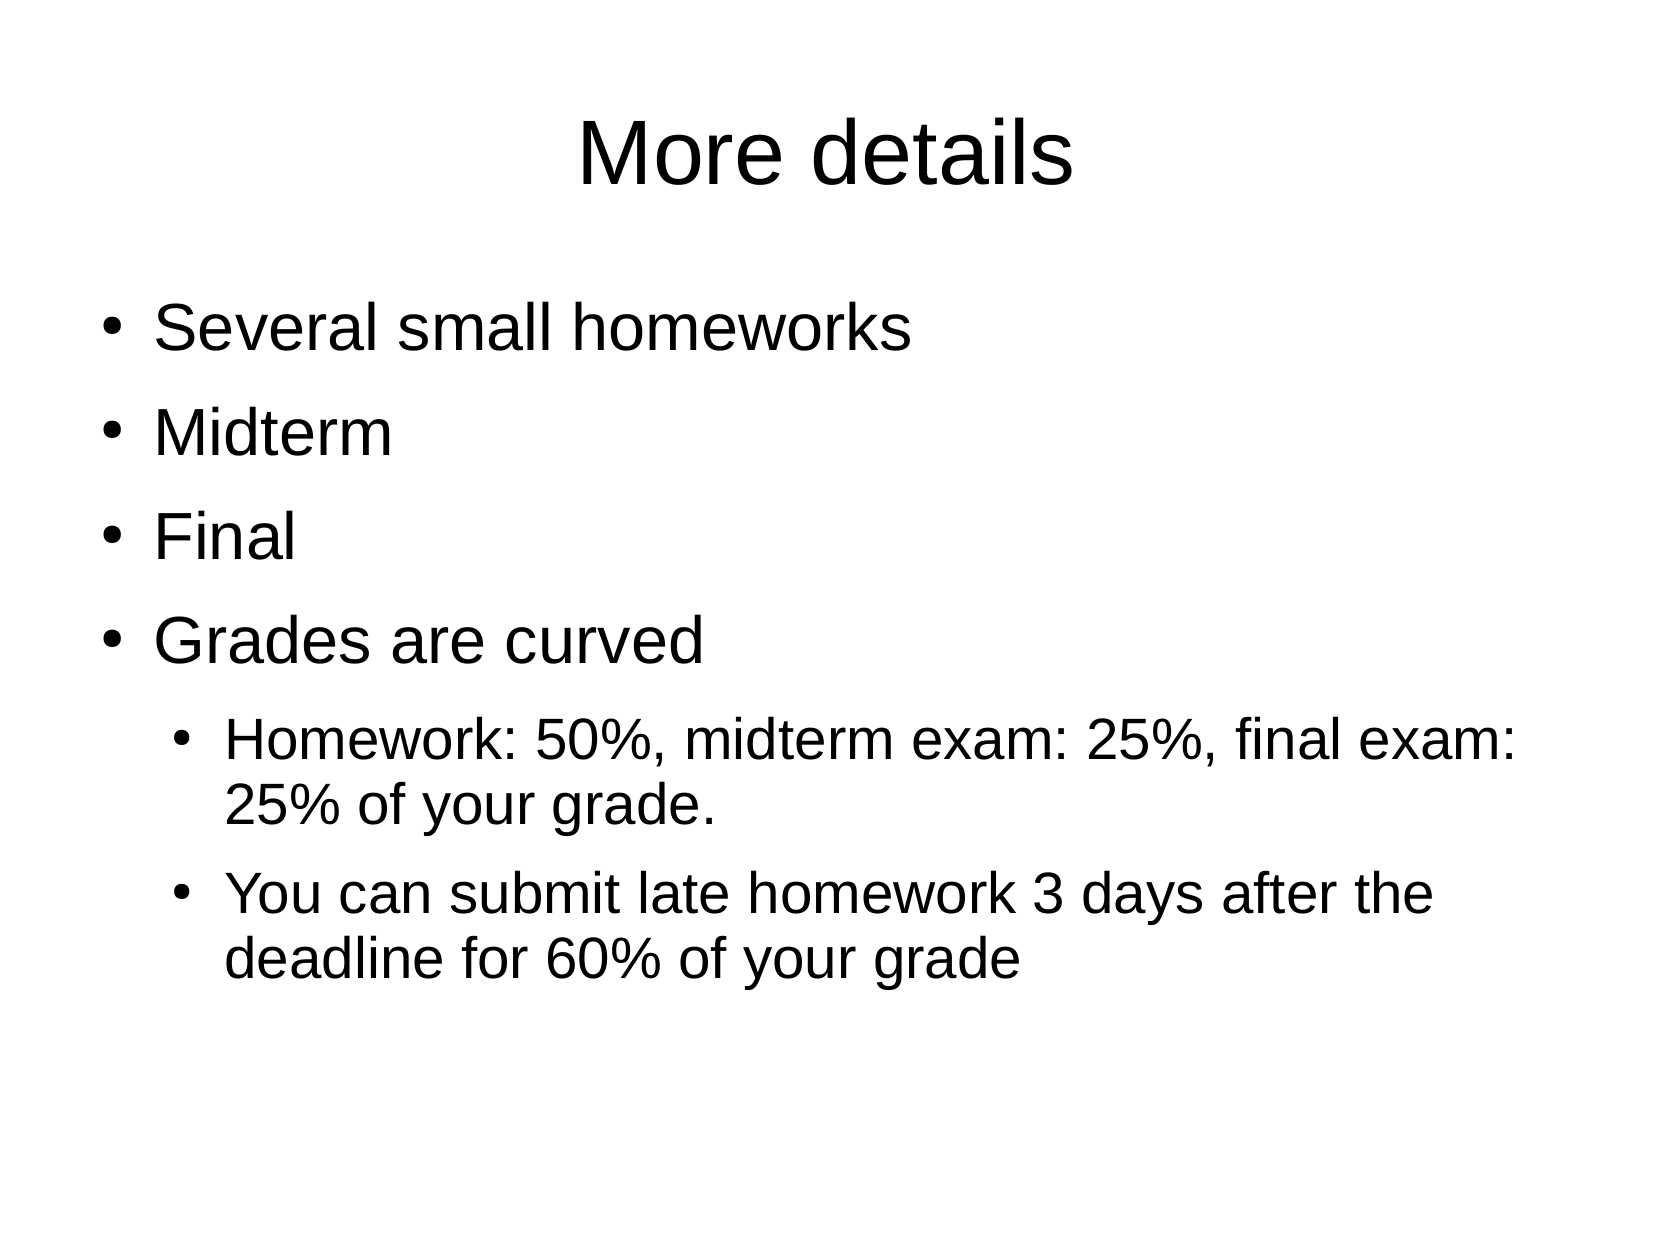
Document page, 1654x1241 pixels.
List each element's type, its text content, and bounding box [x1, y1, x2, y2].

title More details [82, 49, 1571, 257]
list Several small homeworks Midterm Final Grades are curved Homework: 50%, midterm exam: 25%, final exam: 25% of your grade. You can submit late homework 3 days after the deadline for 60% of your grade [82, 290, 1571, 1010]
